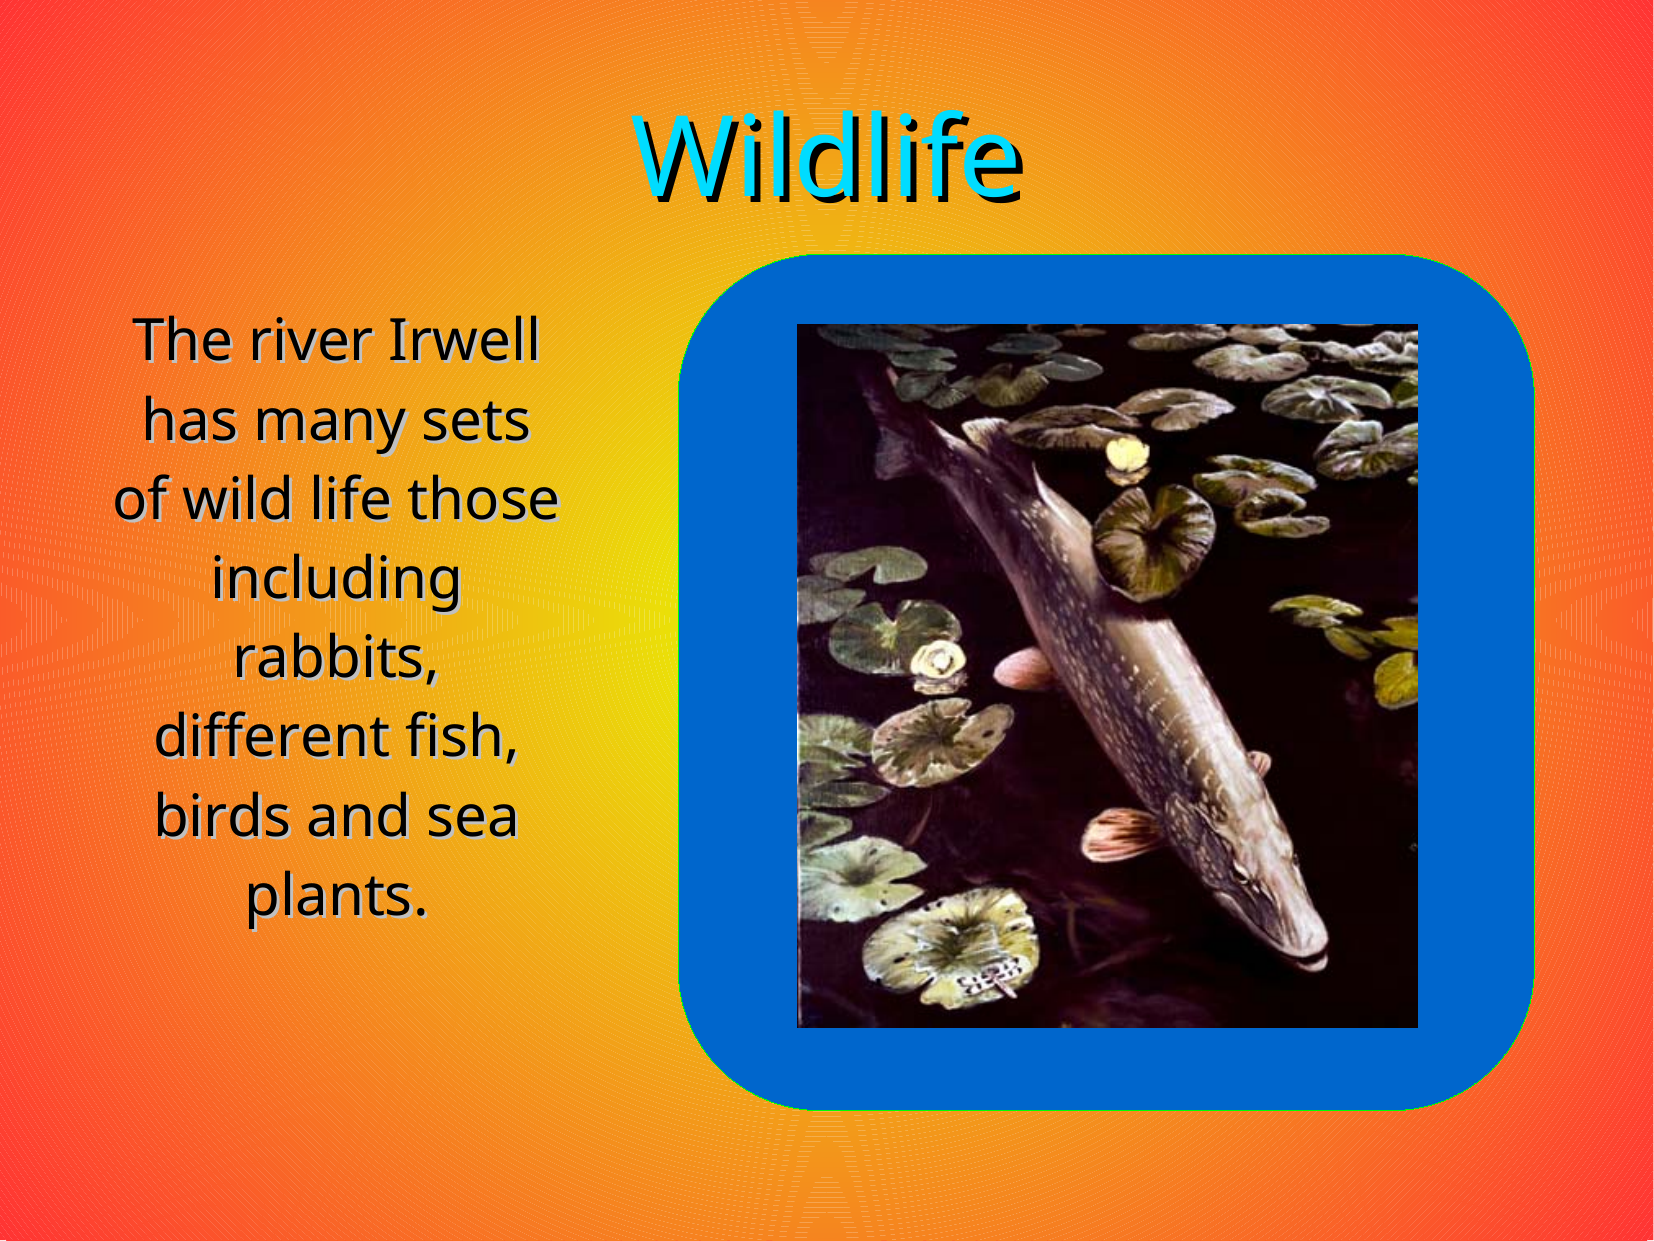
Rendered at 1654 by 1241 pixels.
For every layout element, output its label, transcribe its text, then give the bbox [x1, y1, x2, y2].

text_box [678, 254, 1535, 1111]
picture [797, 324, 1418, 1028]
title Wildlife [82, 49, 1571, 257]
subtitle The river Irwell has many sets of wild life those including rabbits, different fish, birds and sea plants. [112, 265, 562, 966]
